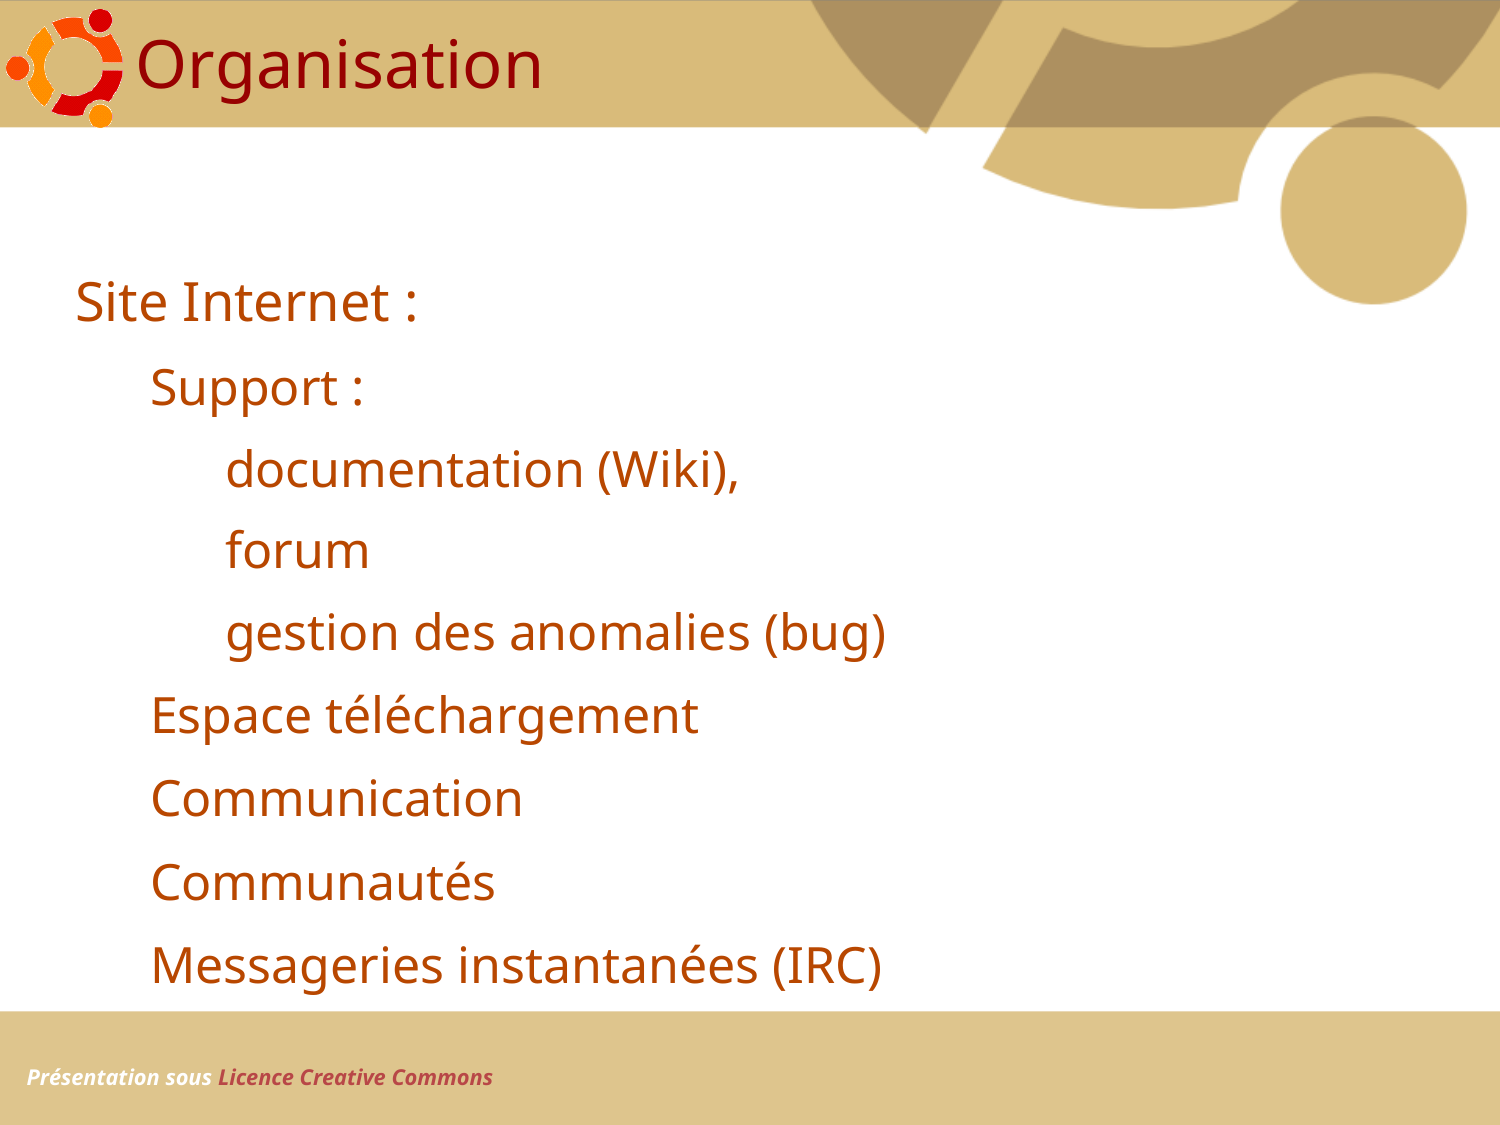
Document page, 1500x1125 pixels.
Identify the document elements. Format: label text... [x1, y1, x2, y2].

title Organisation [135, 0, 1417, 177]
picture [0, 0, 1500, 557]
list Site Internet : Support : documentation (Wiki), forum gestion des anomalies (bug) Espace téléchargement Communication Communautés Messageries instantanées (IRC) [75, 262, 1425, 949]
